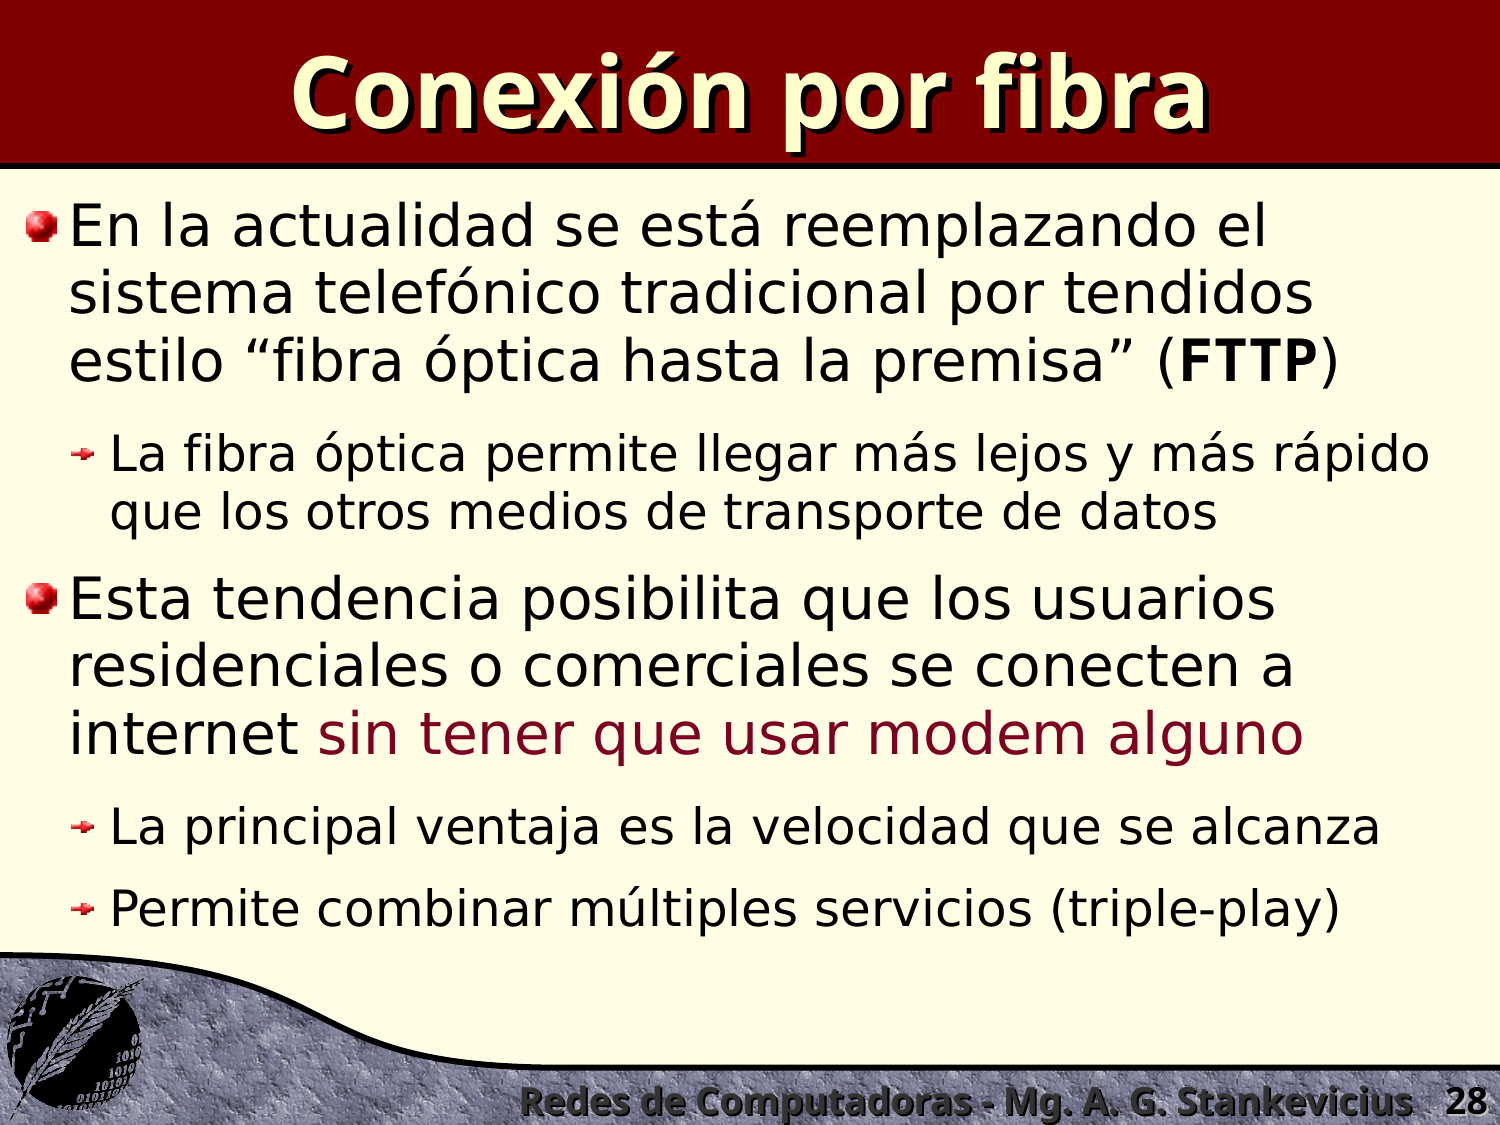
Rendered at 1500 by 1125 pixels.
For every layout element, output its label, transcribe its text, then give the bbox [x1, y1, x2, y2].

picture [1047, 1100, 1054, 1110]
picture [790, 1100, 795, 1110]
title Conexión por fibra [15, 5, 1485, 160]
picture [0, 959, 1500, 1125]
list En la actualidad se está reemplazando el sistema telefónico tradicional por tendidos estilo “fibra óptica hasta la premisa” (FTTP) La fibra óptica permite llegar más lejos y más rápido que los otros medios de transporte de datos Esta tendencia posibilita que los usuarios residenciales o comerciales se conecten a internet sin tener que usar modem alguno La principal ventaja es la velocidad que se alcanza Permite combinar múltiples servicios (triple-play) [11, 192, 1486, 939]
